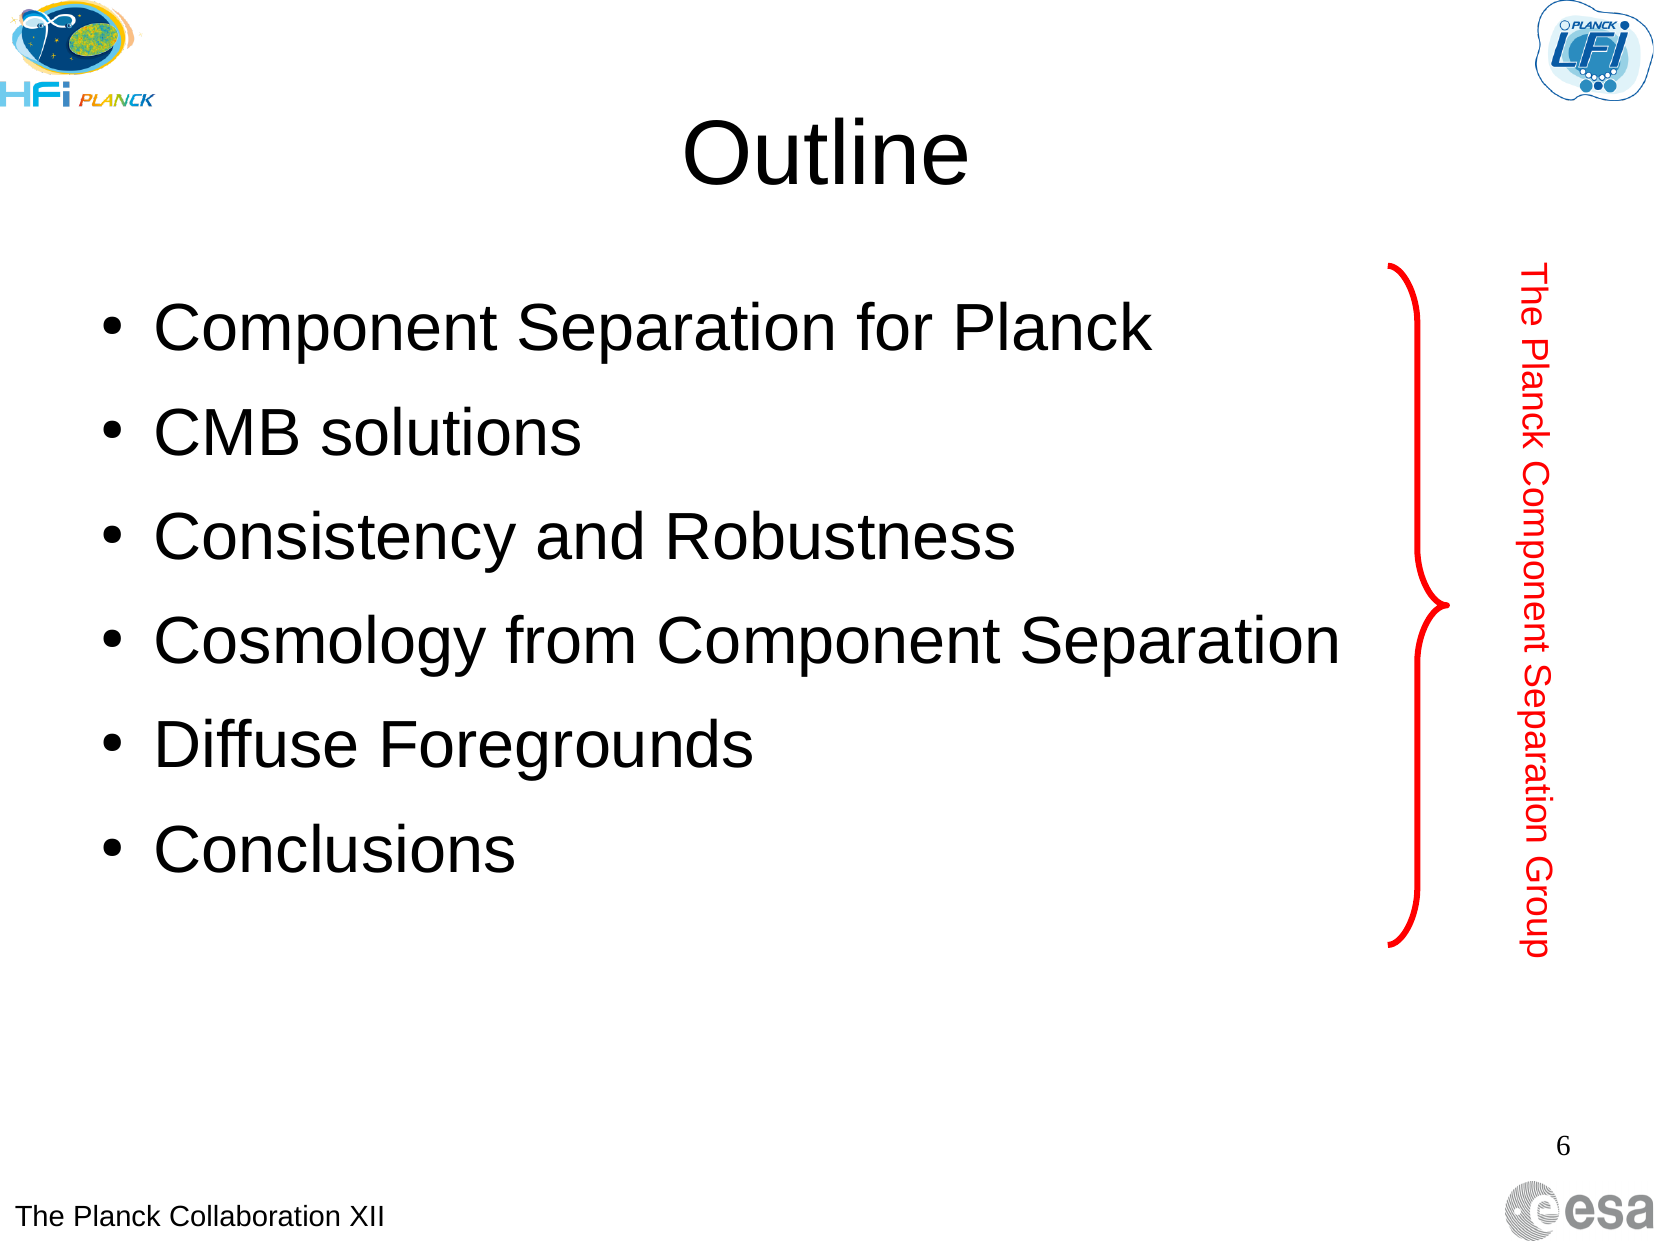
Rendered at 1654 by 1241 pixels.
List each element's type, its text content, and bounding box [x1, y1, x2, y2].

text_box The Planck Collaboration XII [0, 1192, 402, 1241]
text_box The Planck Component Separation Group [1505, 247, 1569, 975]
picture [1505, 1181, 1654, 1241]
title Outline [82, 49, 1571, 257]
list Component Separation for Planck CMB solutions Consistency and Robustness Cosmology from Component Separation Diffuse Foregrounds Conclusions [82, 290, 1571, 1010]
picture [1535, 0, 1654, 101]
picture [0, 0, 156, 108]
